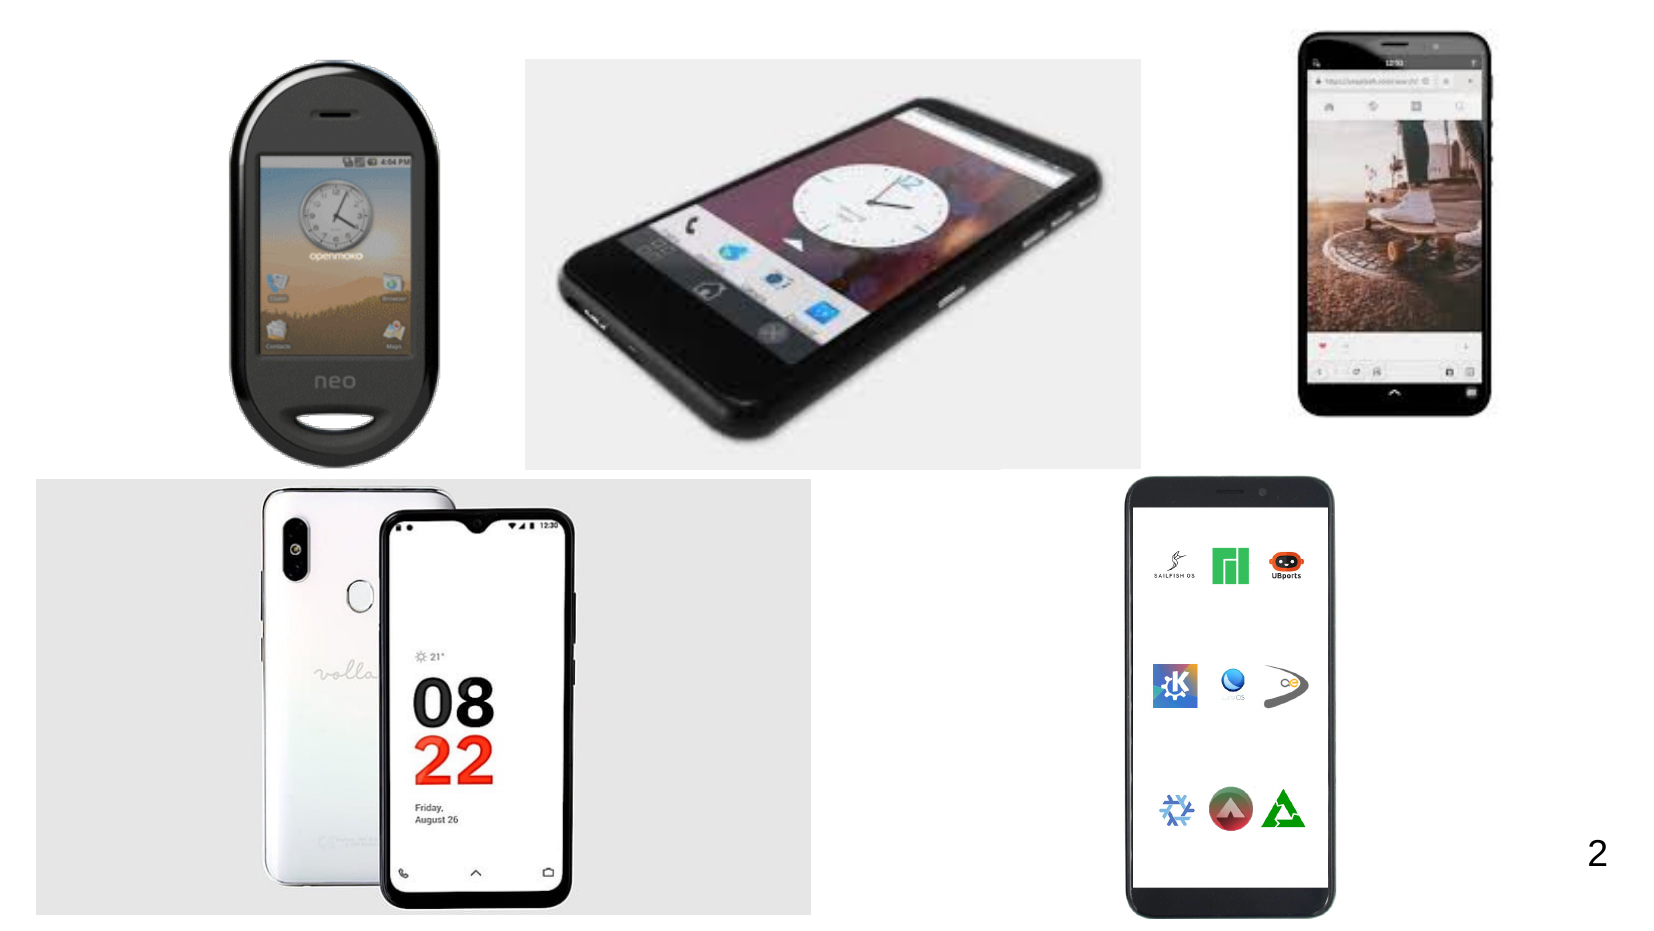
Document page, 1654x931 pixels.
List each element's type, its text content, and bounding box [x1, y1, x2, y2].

picture [1184, 14, 1606, 436]
text_box <número> [1422, 825, 1623, 901]
picture [36, 53, 811, 916]
picture [525, 59, 1456, 923]
